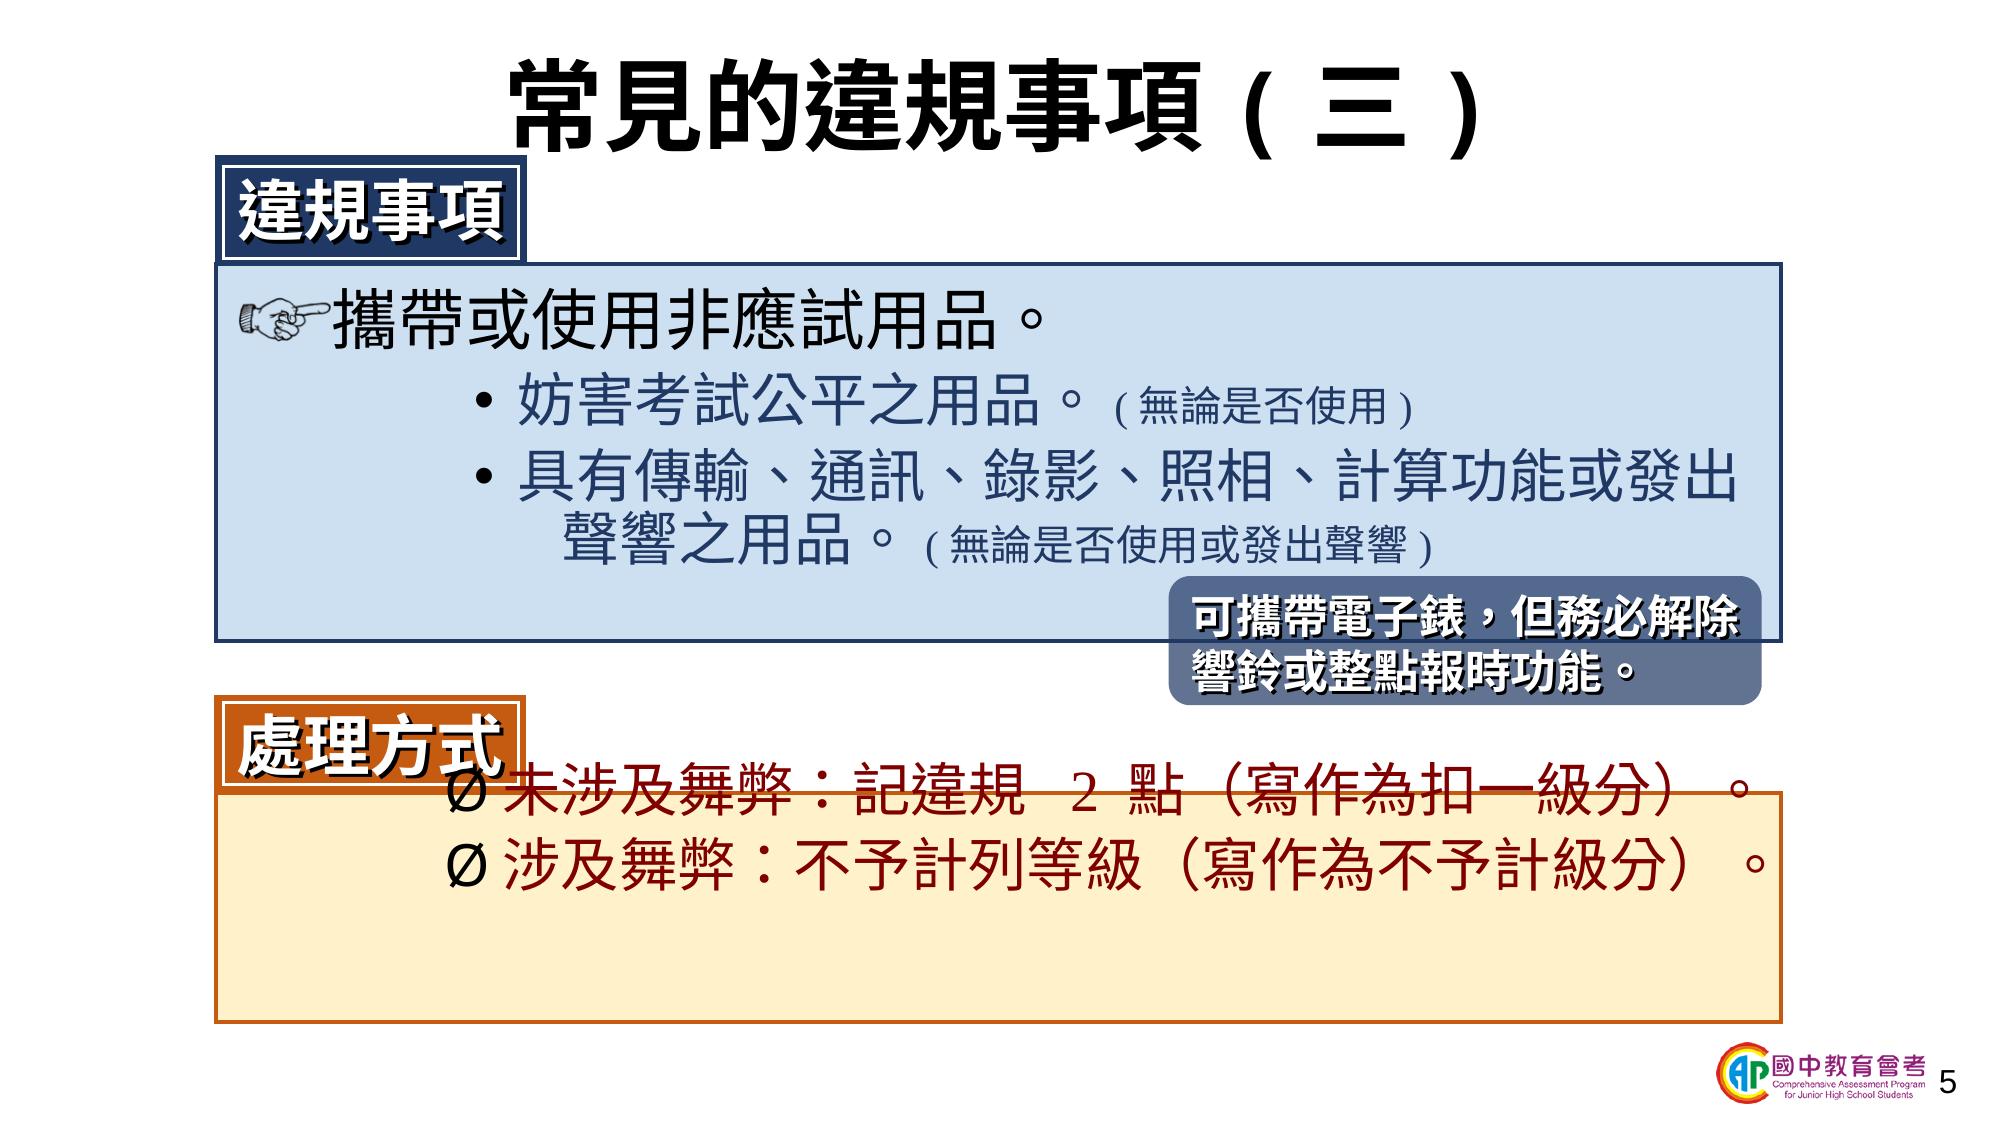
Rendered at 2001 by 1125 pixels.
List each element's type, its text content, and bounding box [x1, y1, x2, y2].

text_box 處理方式 [214, 695, 222, 792]
text_box 攜帶或使用非應試用品。 妨害考試公平之用品。(無論是否使用) 具有傳輸、通訊、錄影、照相、計算功能或發出聲響之用品。(無論是否使用或發出聲響) 未涉及舞弊：記違規 2 點（寫作為扣一級分）。 涉及舞弊：不予計列等級（寫作為不予計級分）。 [222, 279, 1777, 1006]
text_box [216, 264, 1781, 641]
text_box [1923, 1047, 2000, 1113]
title 常見的違規事項(三) [137, 2, 1863, 220]
text_box [216, 793, 1781, 1022]
text_box 違規事項 [215, 155, 527, 264]
